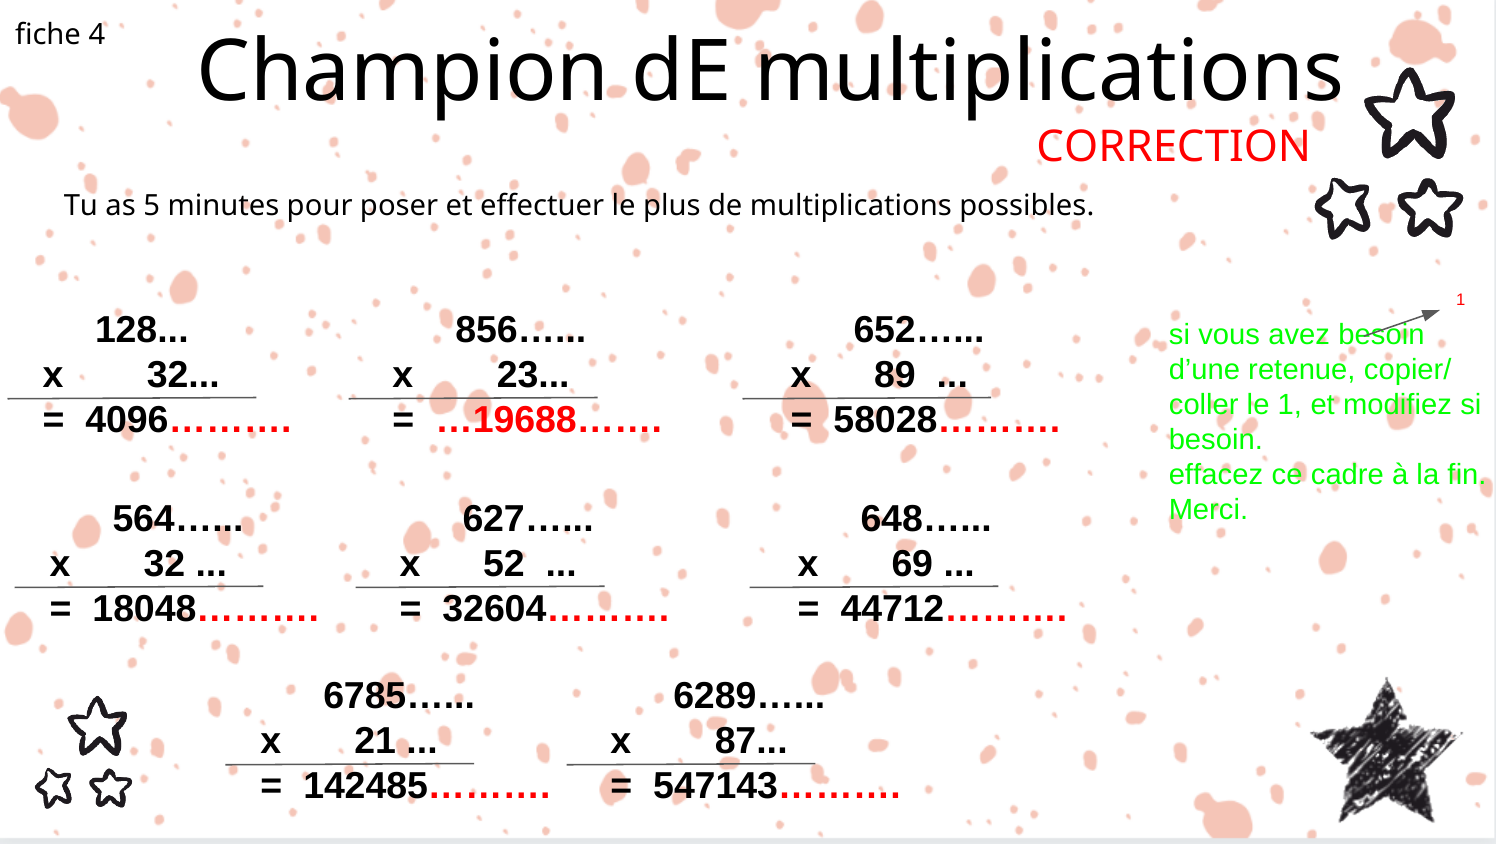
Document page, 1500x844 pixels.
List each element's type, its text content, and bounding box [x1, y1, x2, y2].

text_box 128... x 32... = 4096………. [27, 289, 377, 457]
text_box 652…... x 89 ... = 58028………. [775, 290, 1291, 458]
text_box fiche 4 [0, 0, 181, 66]
text_box 6785…... x 21 ... = 142485………. [245, 655, 595, 823]
picture [0, 66, 1496, 844]
text_box 627…... x 52 ... = 32604………. [384, 478, 900, 646]
text_box 856…... x 23... = …19688……. [377, 289, 893, 457]
picture [1417, 0, 1496, 103]
text_box CORRECTION [1021, 103, 1500, 187]
text_box 564…... x 32 ... = 18048………. [34, 478, 384, 646]
text_box Champion dE multiplications [181, 0, 1417, 135]
text_box 648…... x 69 ... = 44712………. [782, 479, 1298, 646]
text_box Tu as 5 minutes pour poser et effectuer le plus de multiplications possibles. [48, 171, 1337, 273]
text_box 1 [1441, 274, 1480, 300]
text_box 6289…... x 87... = 547143………. [595, 655, 1111, 823]
text_box si vous avez besoin d’une retenue, copier/ coller le 1, et modifiez si besoin. effacez ce cadre à la fin. Merci. [1153, 300, 1500, 544]
